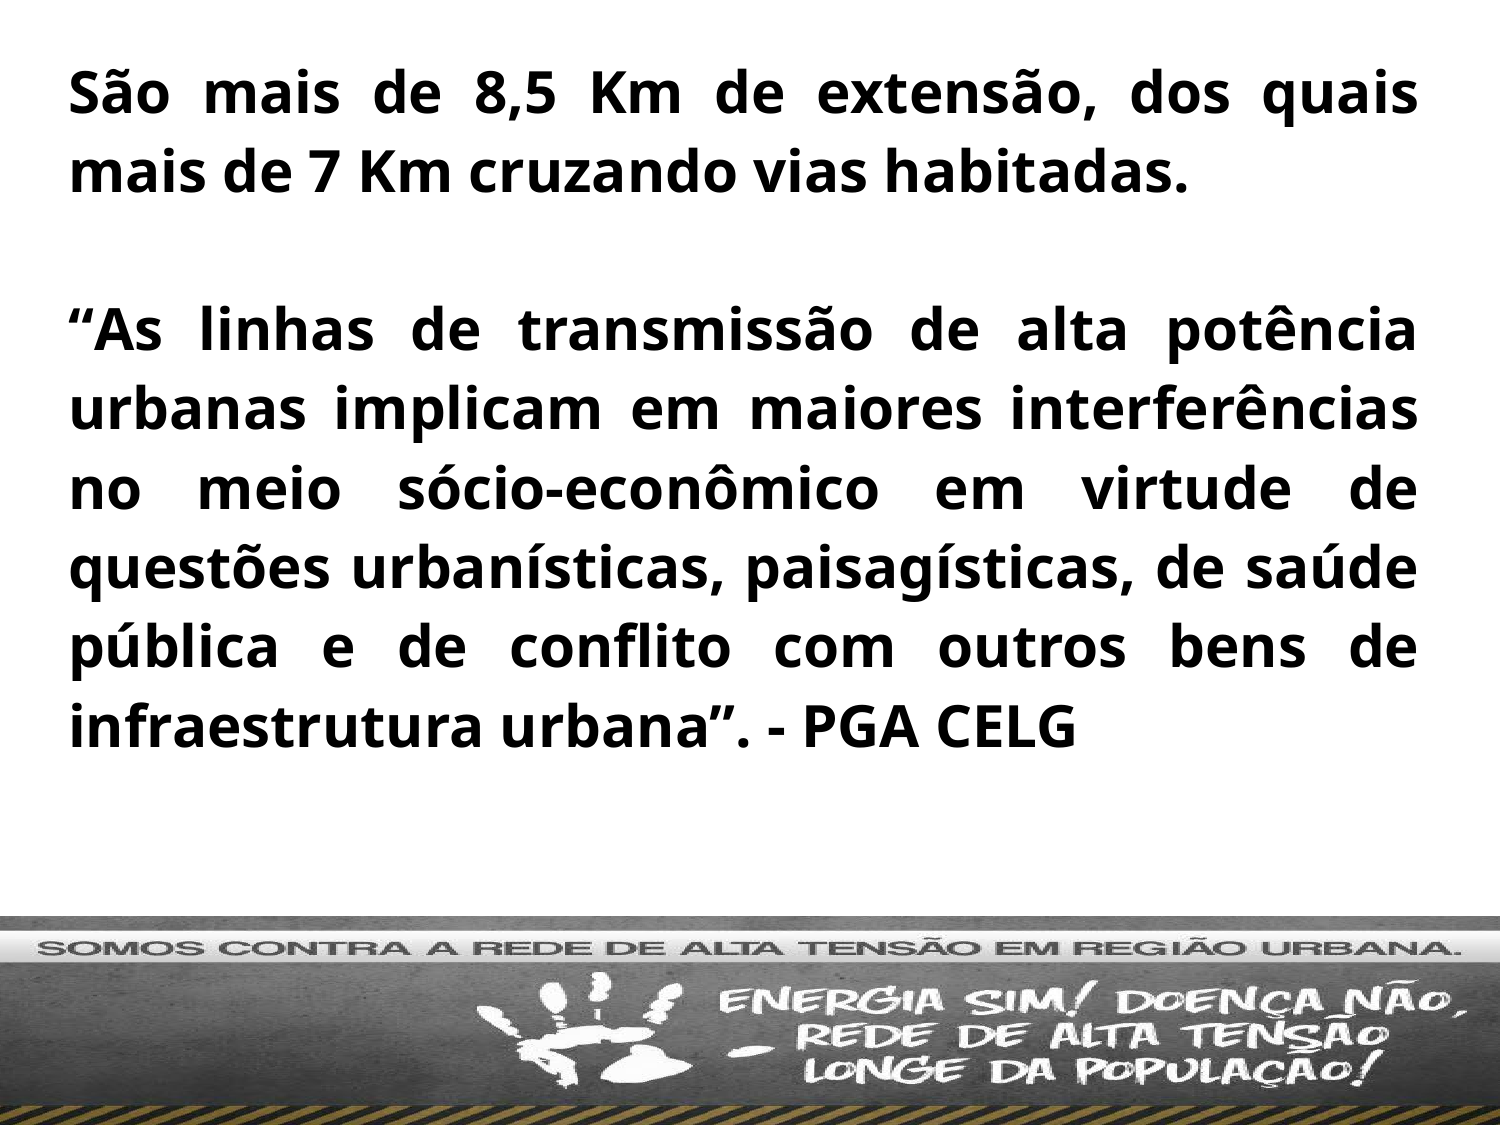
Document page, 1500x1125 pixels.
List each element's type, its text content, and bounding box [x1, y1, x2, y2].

picture [0, 916, 1500, 1125]
text_box São mais de 8,5 Km de extensão, dos quais mais de 7 Km cruzando vias habitadas. “As linhas de transmissão de alta potência urbanas implicam em maiores interferências no meio sócio-econômico em virtude de questões urbanísticas, paisagísticas, de saúde pública e de conflito com outros bens de infraestrutura urbana”. - PGA CELG [53, 35, 1447, 772]
